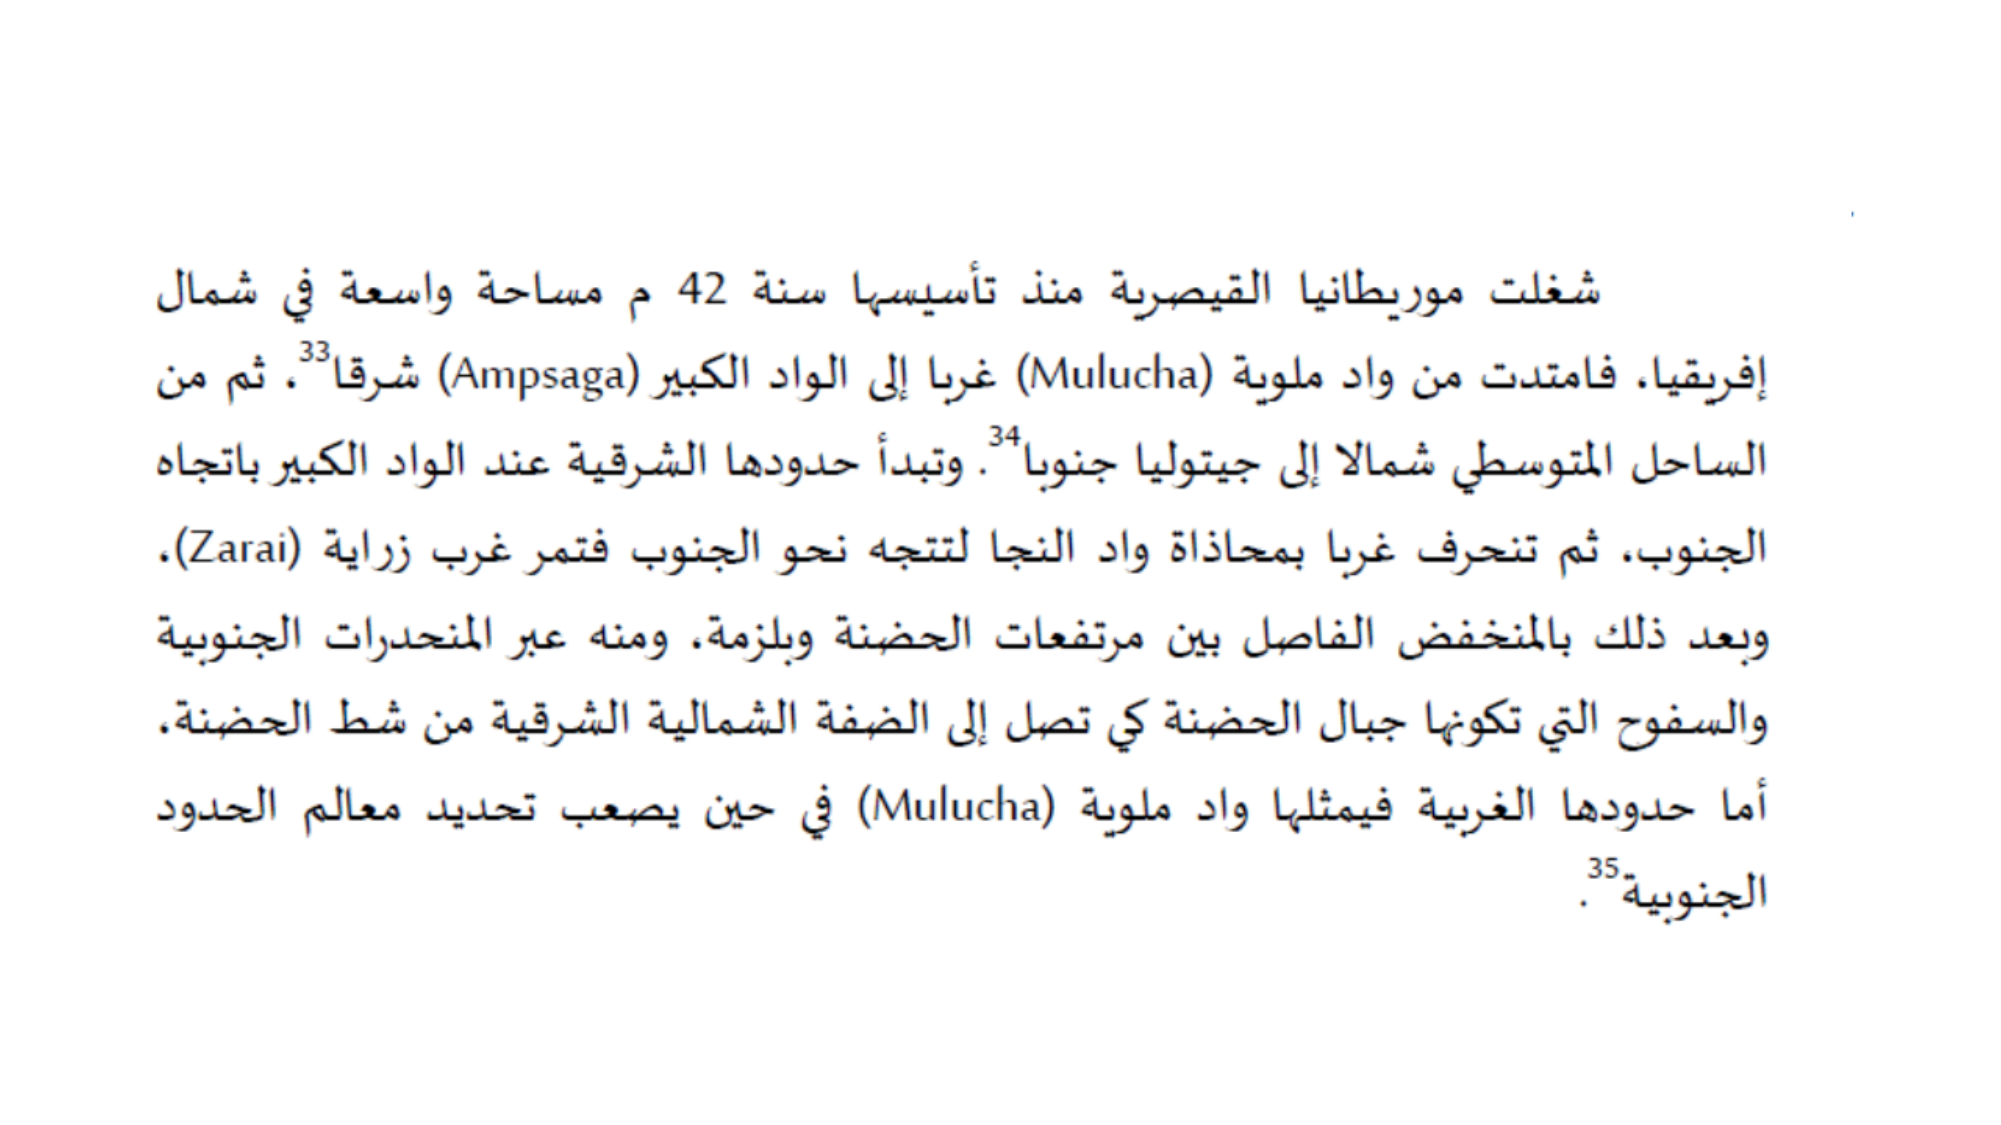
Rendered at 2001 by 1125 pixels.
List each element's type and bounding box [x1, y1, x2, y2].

picture [145, 200, 1855, 929]
